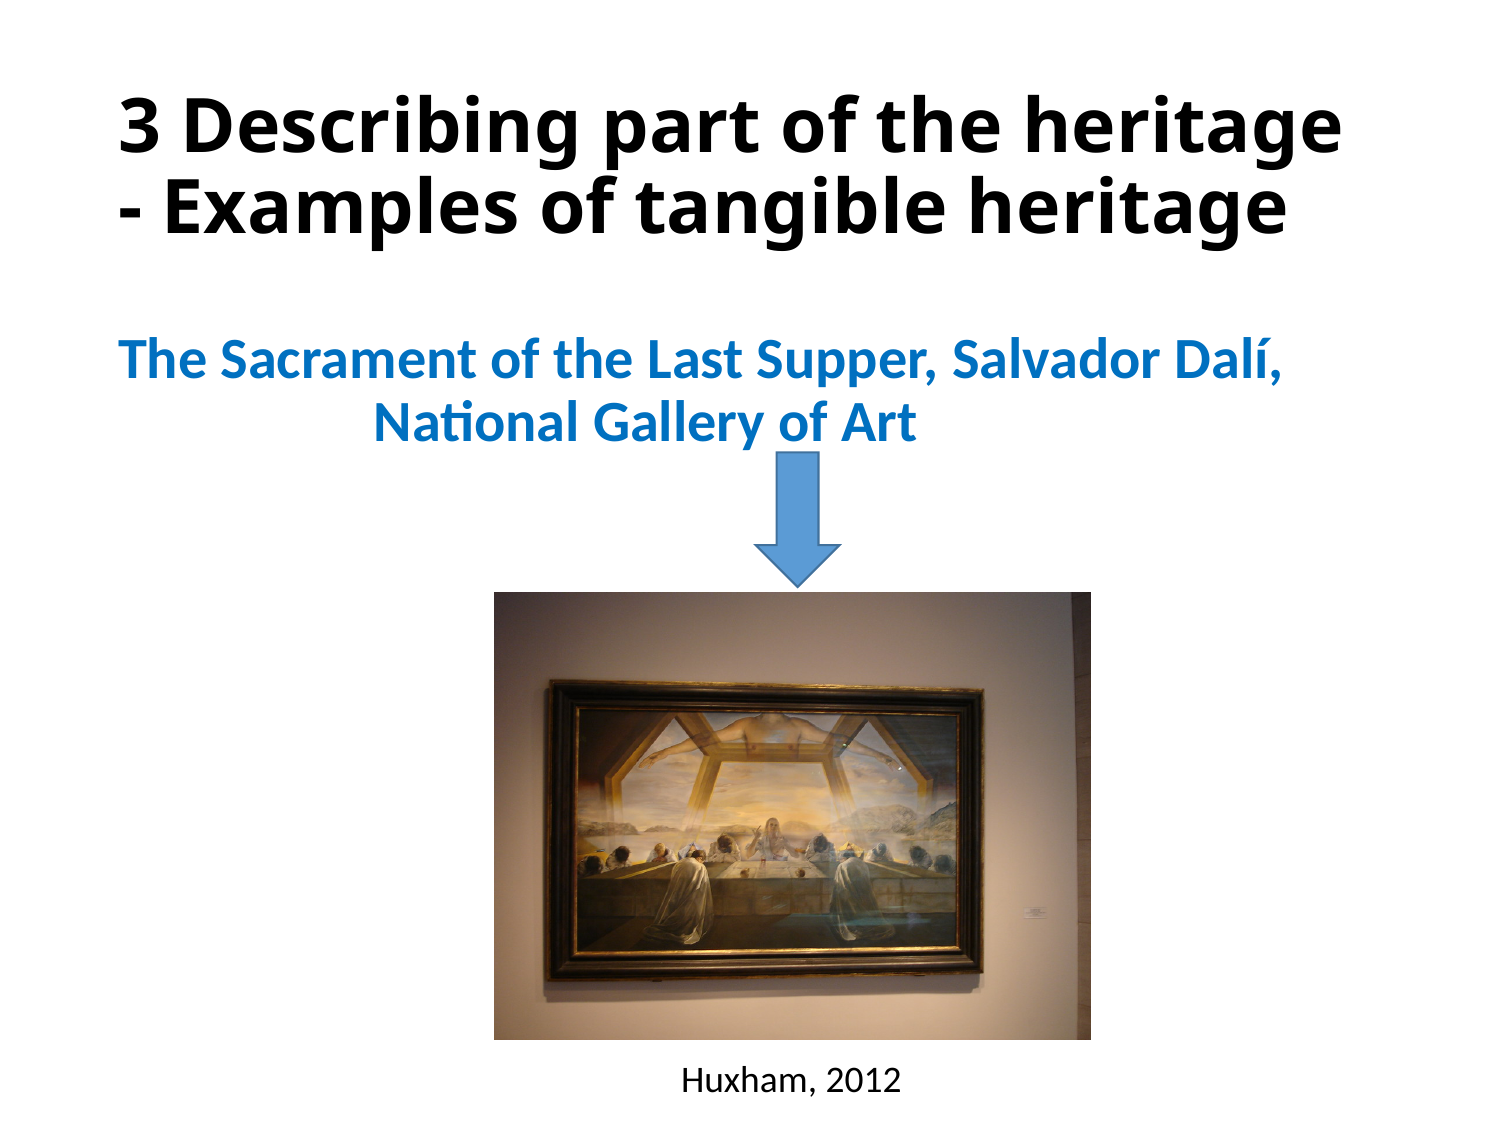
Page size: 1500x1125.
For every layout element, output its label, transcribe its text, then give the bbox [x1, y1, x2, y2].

list The Sacrament of the Last Supper, Salvador Dalí, National Gallery of Art [103, 320, 1397, 1035]
picture [494, 592, 1091, 1040]
text_box [755, 452, 840, 588]
text_box Huxham, 2012 [666, 1047, 917, 1107]
title 3 Describing part of the heritage - Examples of tangible heritage [103, 59, 1397, 278]
